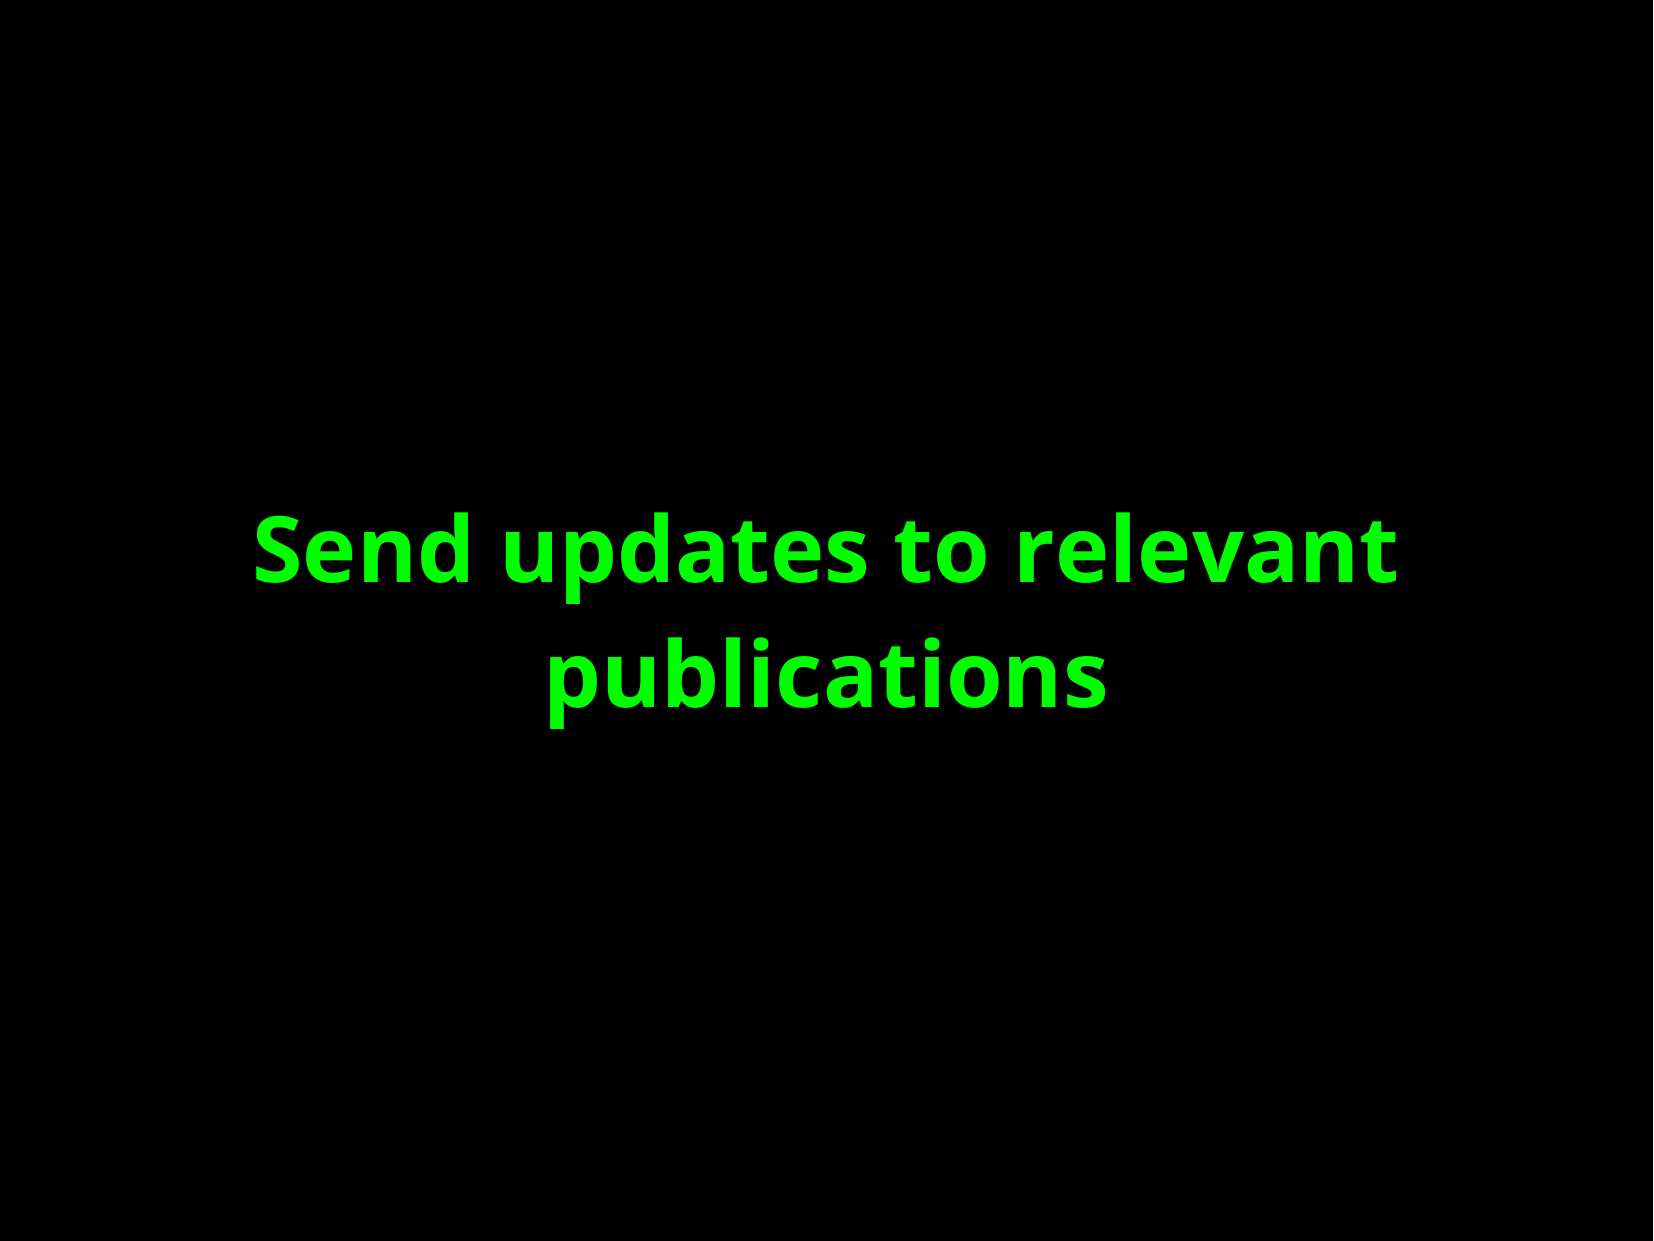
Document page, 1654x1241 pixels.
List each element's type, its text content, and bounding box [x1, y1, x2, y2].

title Send updates to relevant publications [82, 136, 1571, 1084]
